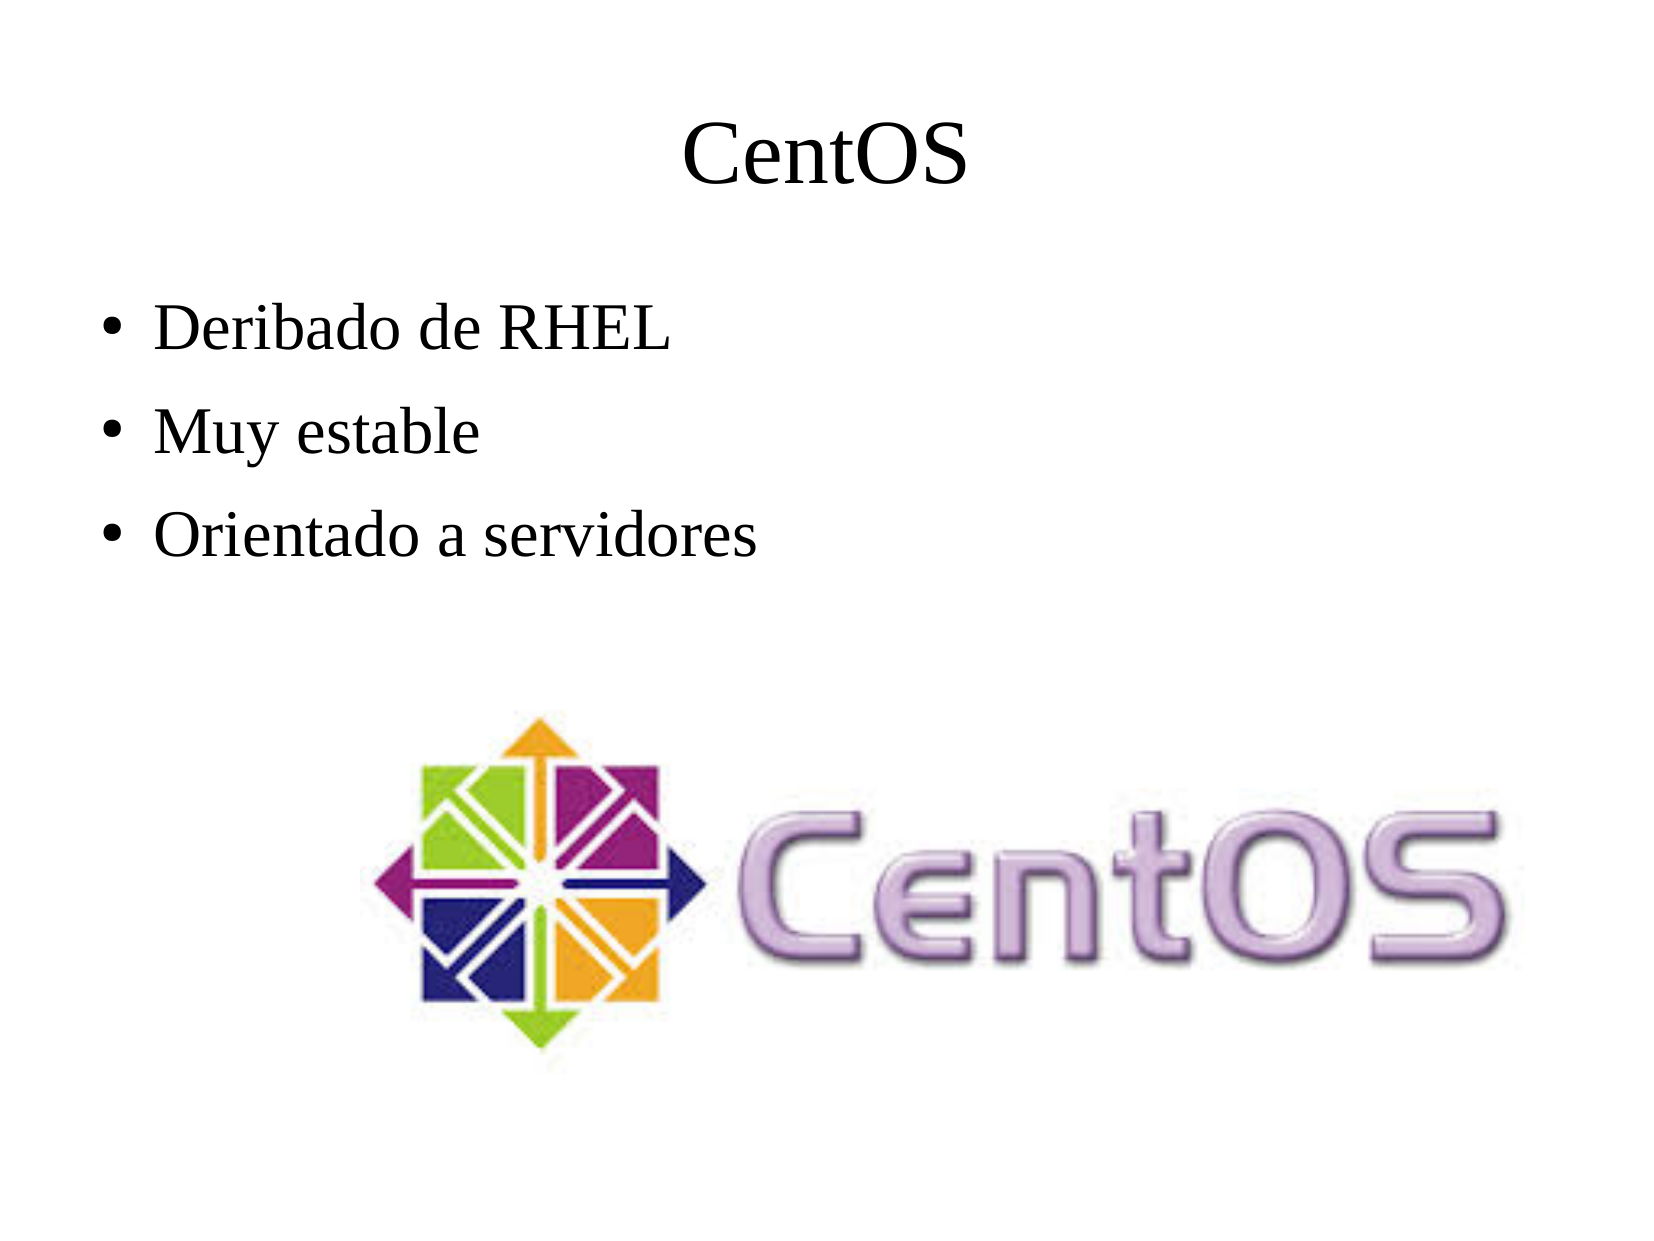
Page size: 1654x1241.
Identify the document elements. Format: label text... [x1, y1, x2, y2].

title CentOS [82, 49, 1571, 257]
picture [360, 660, 1535, 1111]
list Deribado de RHEL Muy estable Orientado a servidores [82, 290, 809, 1010]
